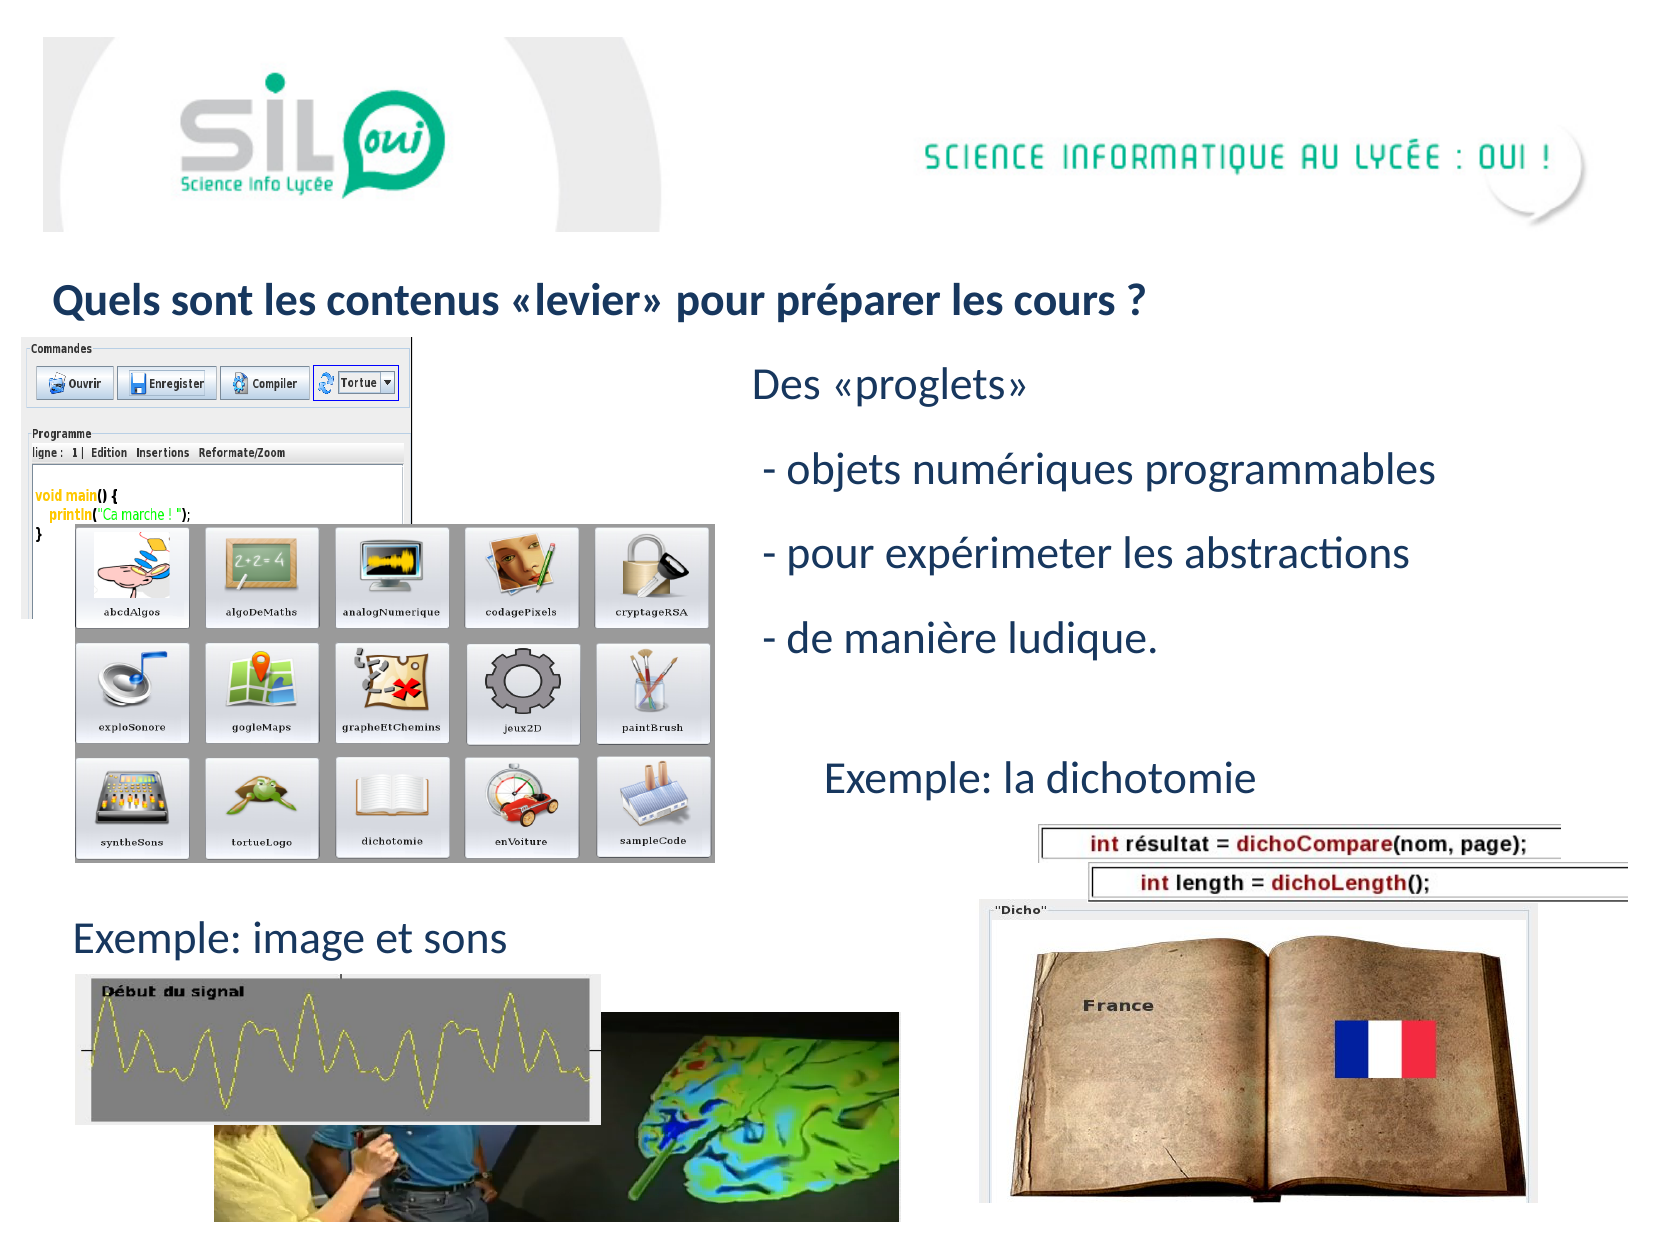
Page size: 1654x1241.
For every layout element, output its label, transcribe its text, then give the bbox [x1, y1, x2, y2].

picture [43, 37, 1613, 232]
list Des «proglets» - objets numériques programmables - pour expérimeter les abstractions - de manière ludique. Exemple: la dichotomie [737, 346, 1624, 872]
picture [975, 824, 1628, 1203]
list Quels sont les contenus «levier» pour préparer les cours ? [37, 262, 1613, 338]
picture [21, 337, 737, 863]
list Exemple: image et sons [37, 900, 849, 976]
picture [75, 974, 901, 1222]
